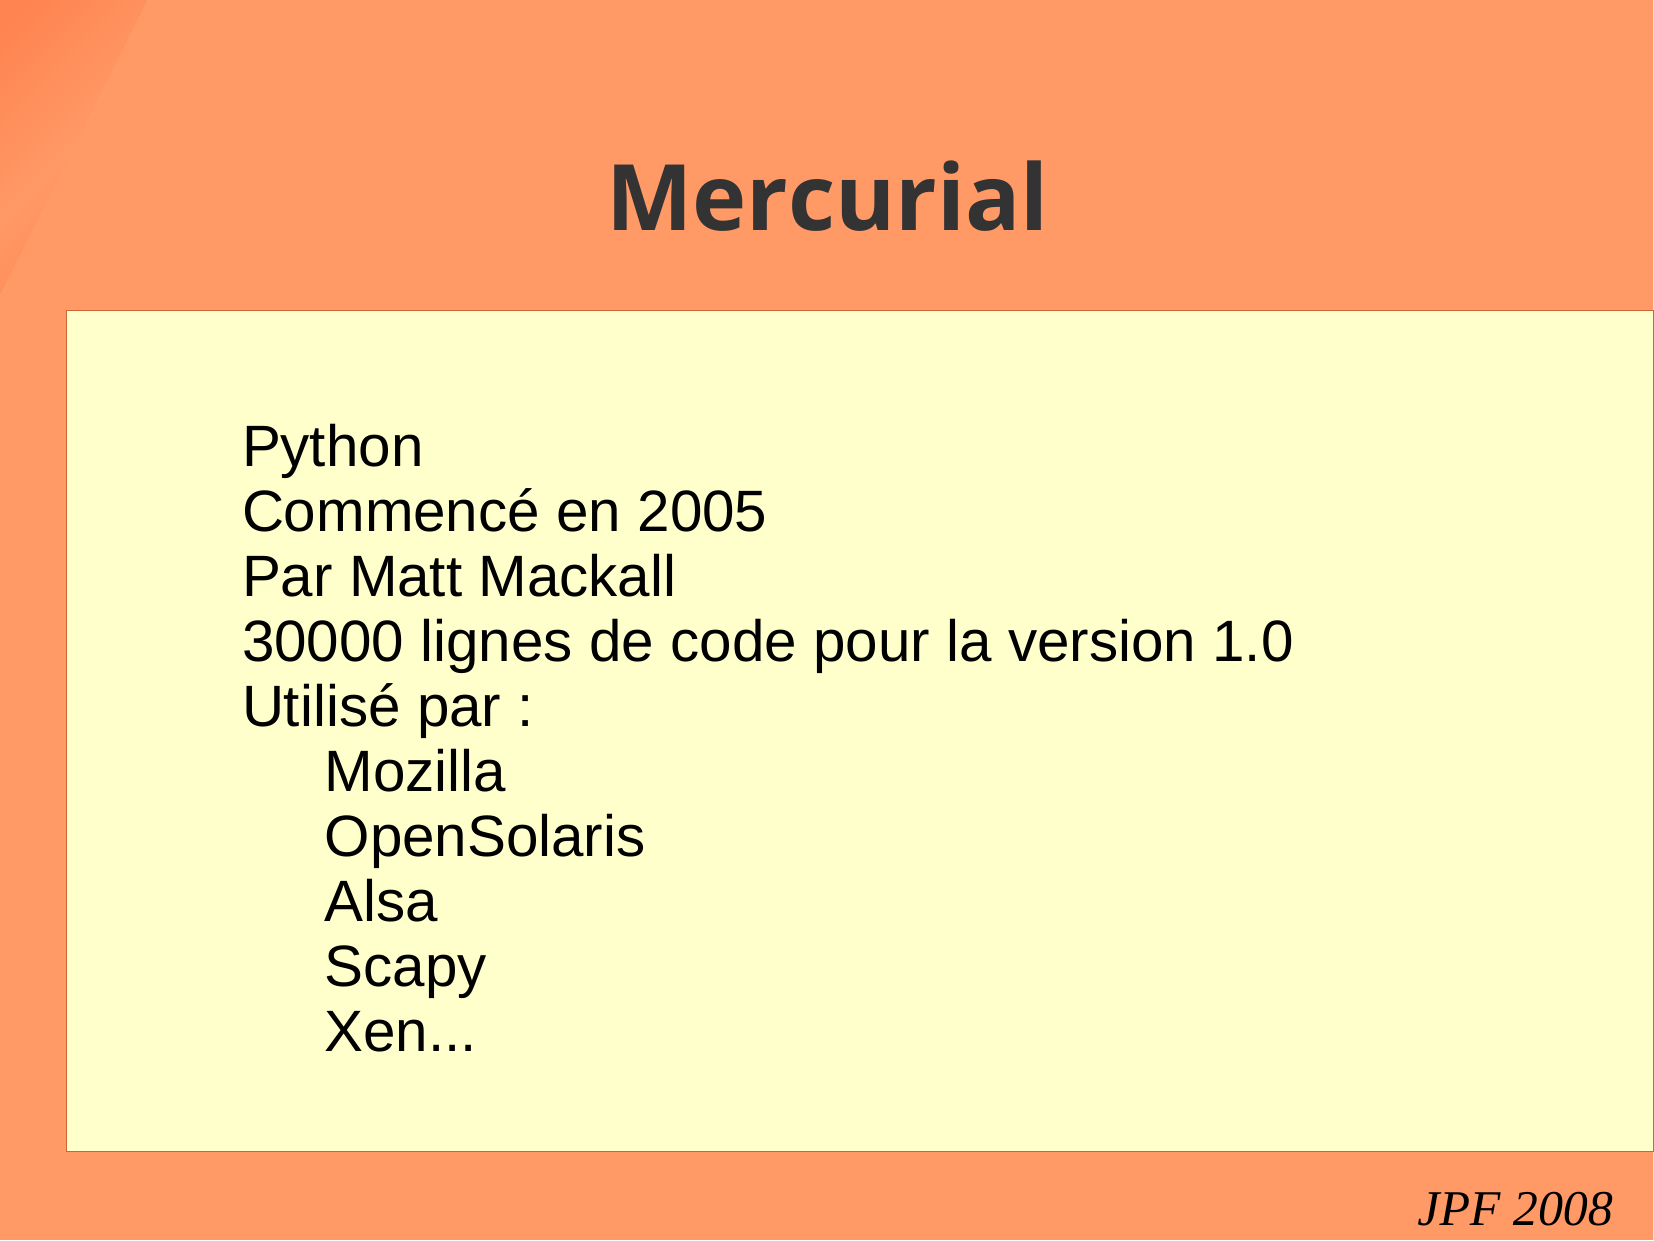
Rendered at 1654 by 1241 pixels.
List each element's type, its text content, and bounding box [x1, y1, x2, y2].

list Python Commencé en 2005 Par Matt Mackall 30000 lignes de code pour la version 1.0 Utilisé par : Mozilla OpenSolaris Alsa Scapy Xen... [147, 413, 1535, 1127]
title Mercurial [121, 91, 1534, 299]
